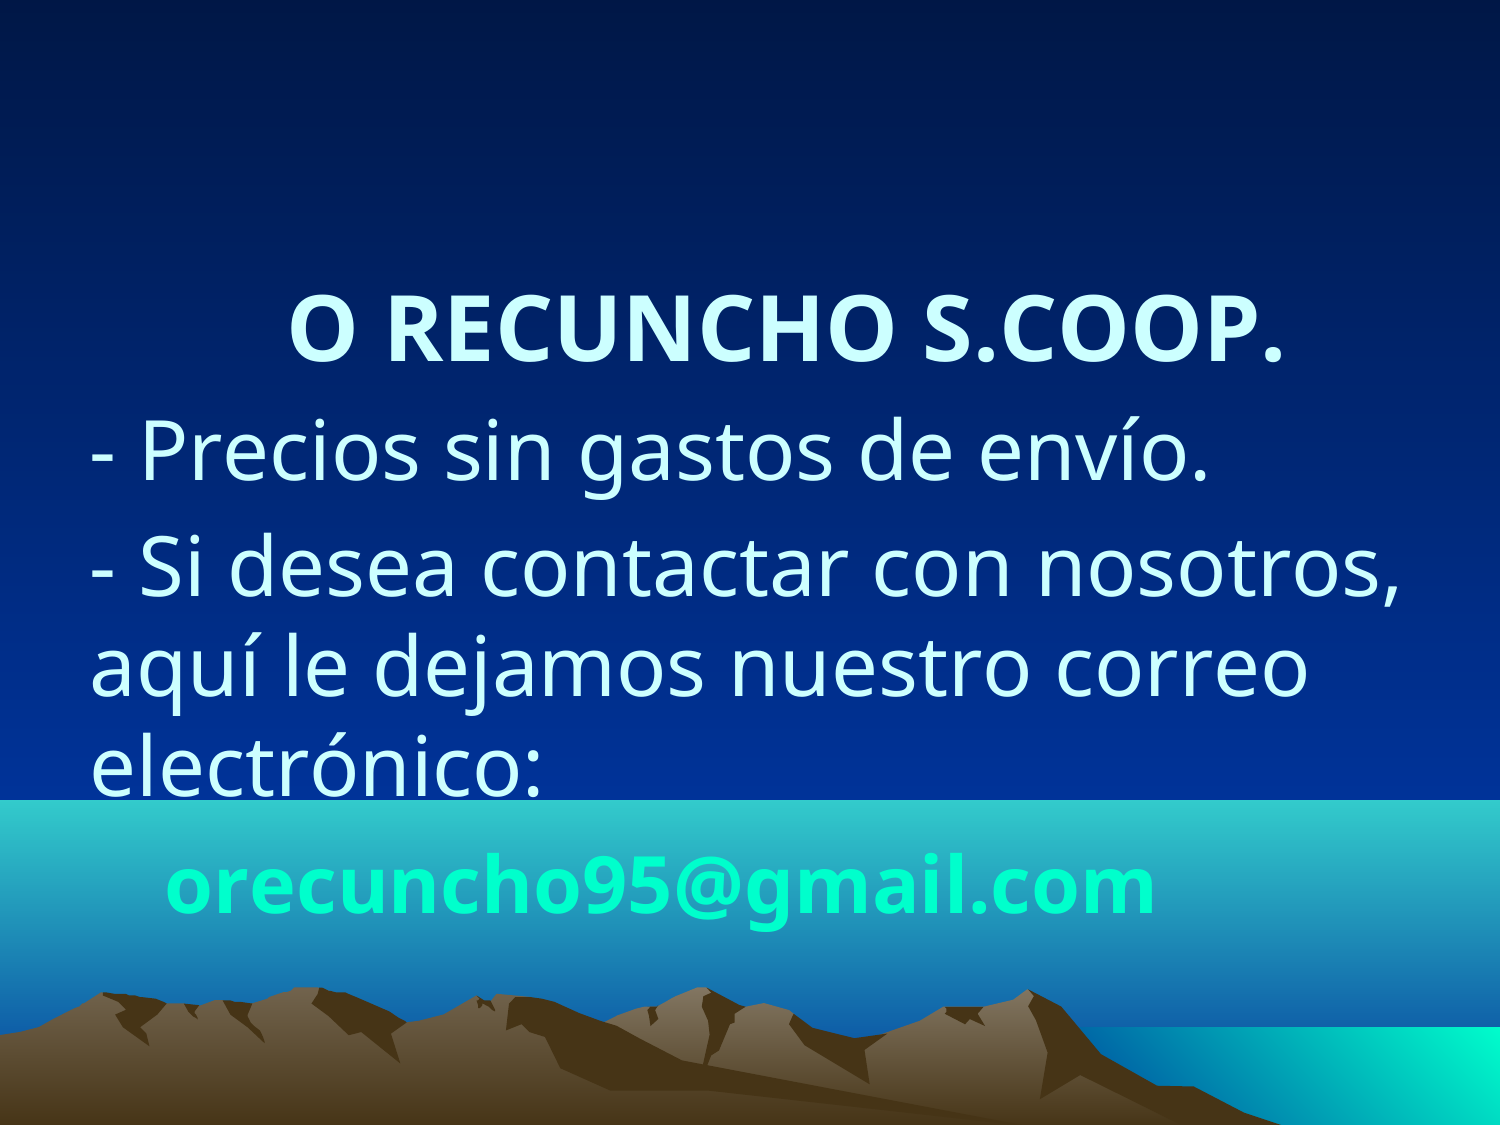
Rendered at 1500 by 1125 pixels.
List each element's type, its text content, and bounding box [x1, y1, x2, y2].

list O RECUNCHO S.COOP. - Precios sin gastos de envío. - Si desea contactar con nosotros, aquí le dejamos nuestro correo electrónico: orecuncho95@gmail.com [75, 262, 1426, 1001]
